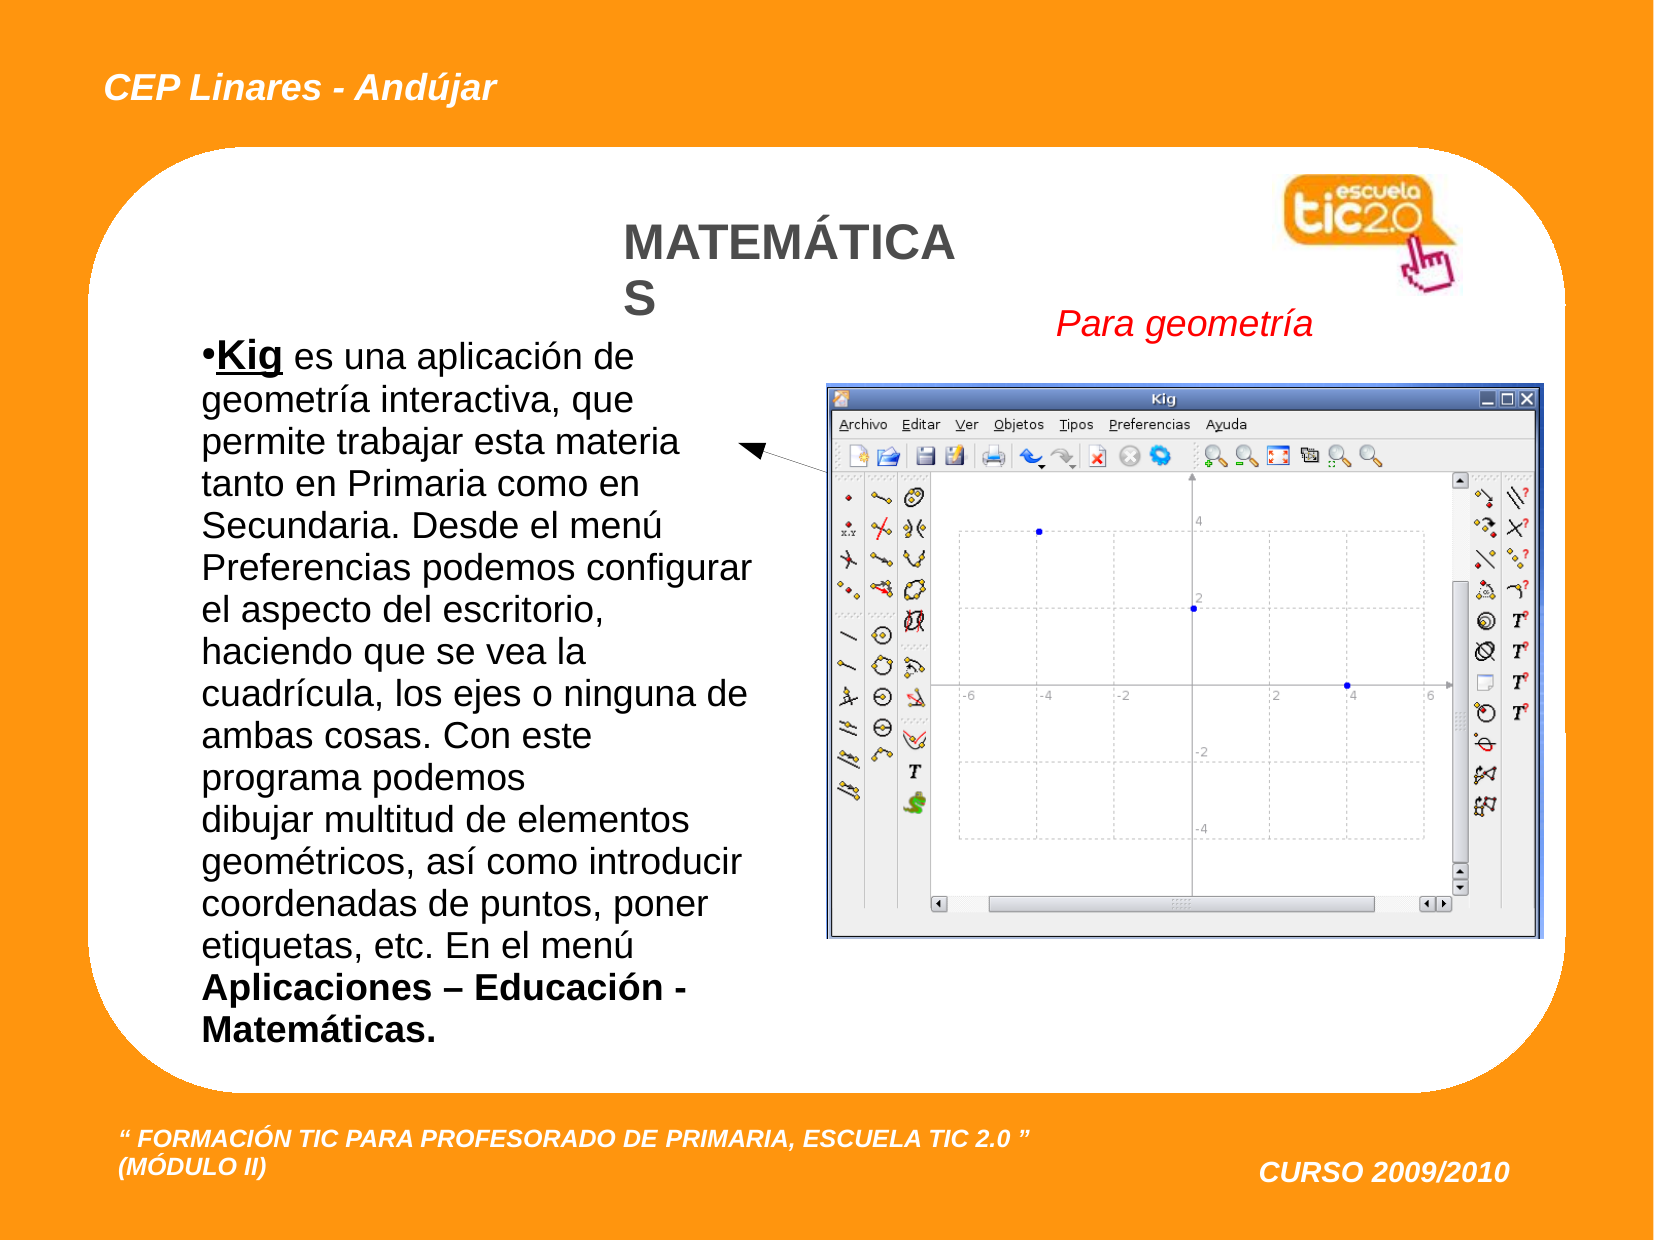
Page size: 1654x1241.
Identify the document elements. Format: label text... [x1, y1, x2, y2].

picture [1272, 174, 1463, 296]
picture [826, 383, 1544, 939]
text_box Kig es una aplicación de geometría interactiva, que permite trabajar esta materia tanto en Primaria como en Secundaria. Desde el menú Preferencias podemos configurar el aspecto del escritorio, haciendo que se vea la cuadrícula, los ejes o ninguna de ambas cosas. Con este programa podemos dibujar multitud de elementos geométricos, así como introducir coordenadas de puntos, poner etiquetas, etc. En el menú Aplicaciones – Educación - Matemáticas. [186, 324, 768, 1063]
text_box MATEMÁTICAS [609, 206, 1004, 279]
text_box Para geometría [1041, 295, 1329, 352]
